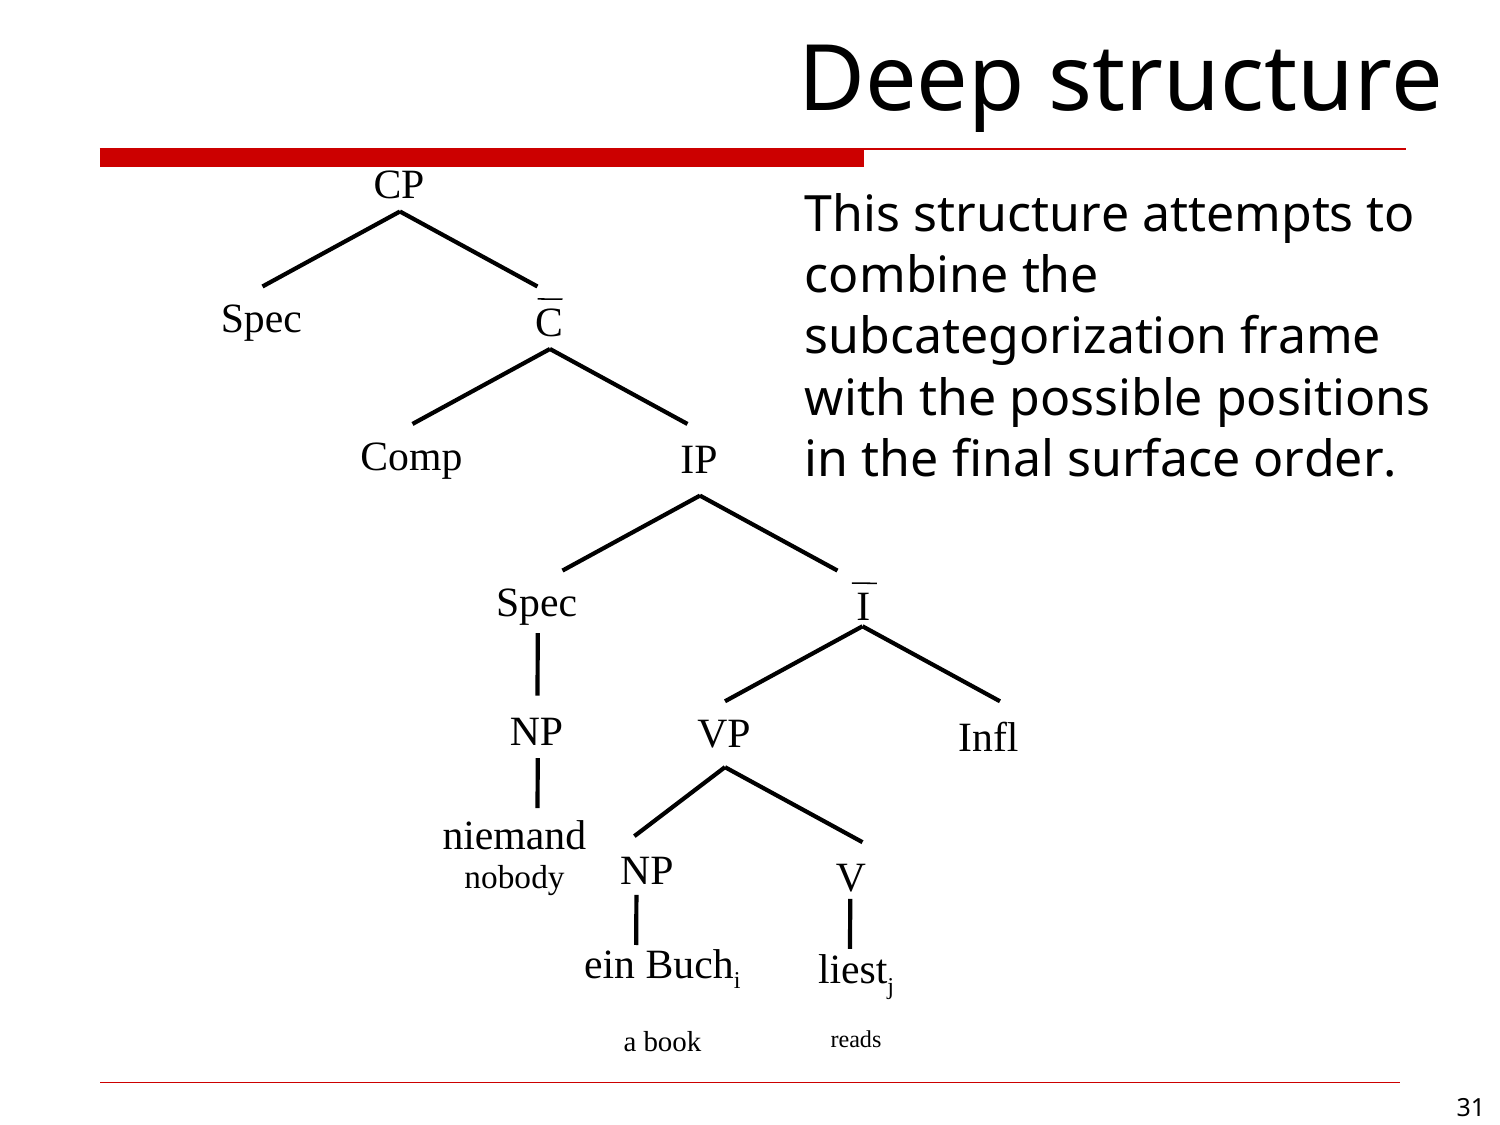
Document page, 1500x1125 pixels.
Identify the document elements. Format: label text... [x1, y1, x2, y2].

text_box Deep structure [783, 0, 1469, 150]
text_box I [826, 629, 899, 650]
text_box NP [585, 847, 709, 914]
text_box VP [662, 710, 786, 777]
text_box niemand nobody [420, 812, 609, 879]
text_box This structure attempts to combine the subcategorization frame with the possible positions in the final surface order. [789, 174, 1500, 497]
text_box C [527, 352, 573, 365]
text_box Spec [474, 579, 599, 646]
text_box I [801, 583, 925, 650]
text_box Infl [926, 713, 1051, 780]
text_box Comp [349, 433, 474, 500]
text_box IP [693, 499, 707, 503]
text_box IP [637, 436, 761, 503]
text_box NP [474, 708, 599, 775]
text_box VP [717, 771, 736, 777]
text_box C [487, 298, 611, 365]
text_box ein Buchi a book [567, 941, 758, 1067]
text_box V [789, 854, 913, 921]
text_box Spec [199, 295, 324, 362]
text_box liestj reads [762, 946, 951, 1013]
text_box CP [337, 161, 461, 228]
text_box CP [376, 215, 424, 228]
